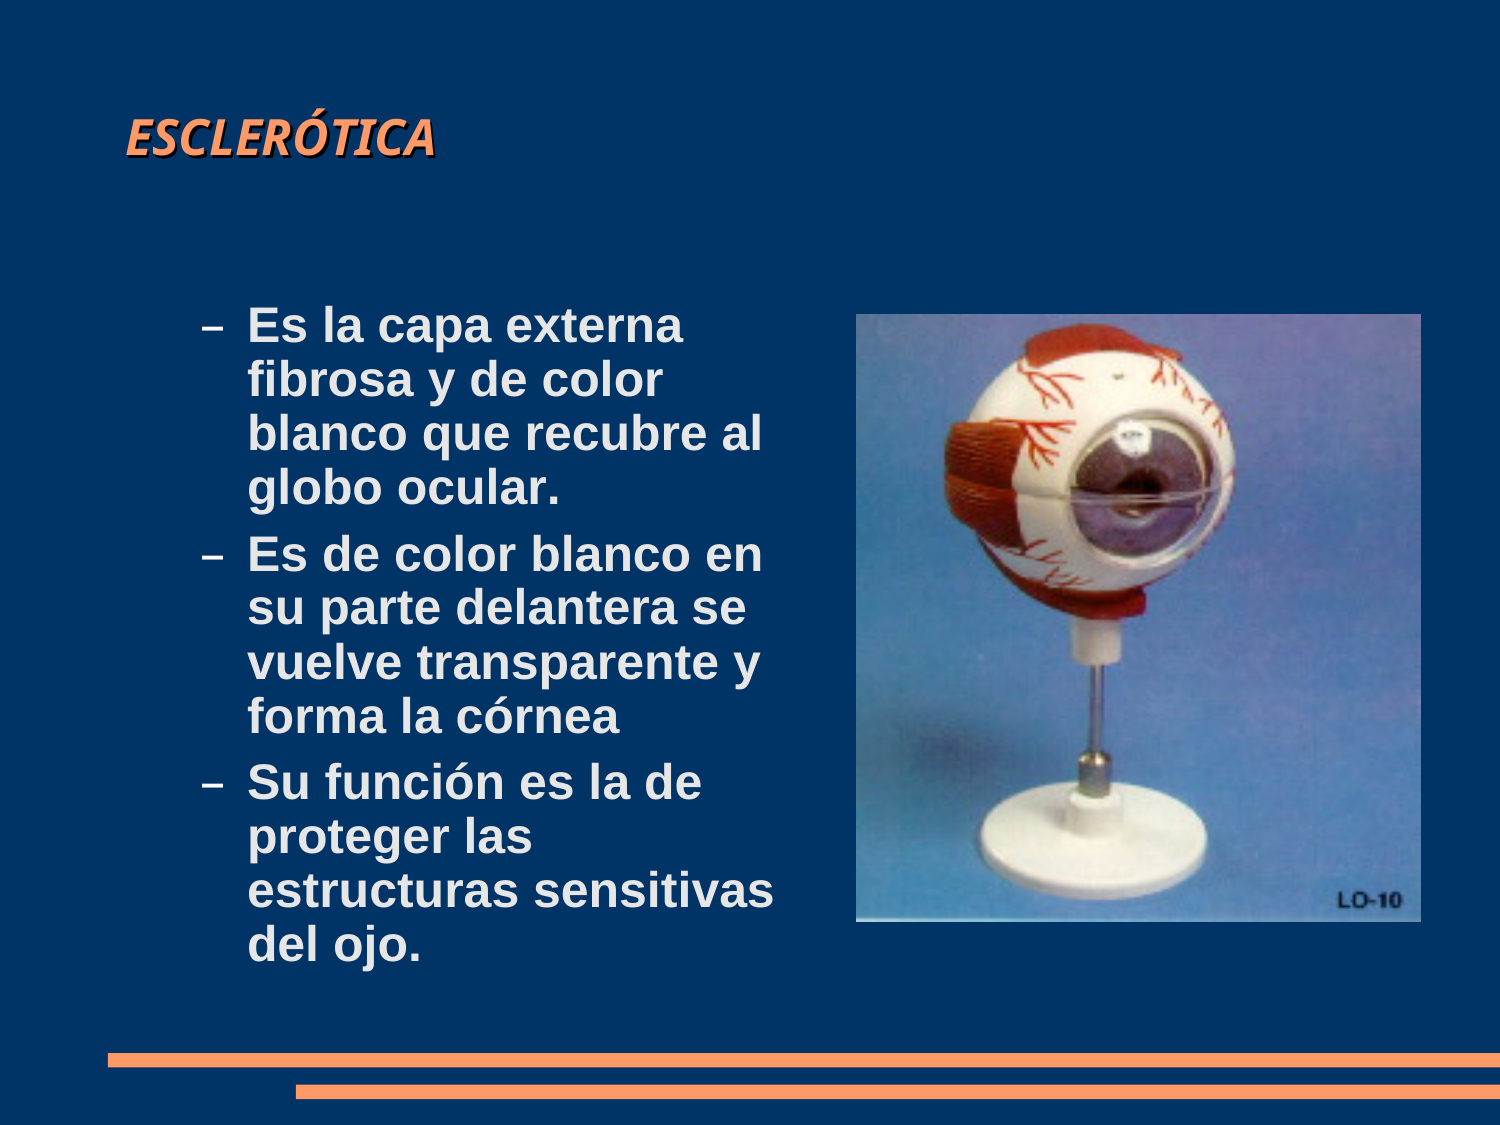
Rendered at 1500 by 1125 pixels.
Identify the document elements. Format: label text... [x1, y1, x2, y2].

title ESCLERÓTICA [110, 41, 1392, 230]
picture [856, 314, 1421, 922]
list Es la capa externa fibrosa y de color blanco que recubre al globo ocular. Es de color blanco en su parte delantera se vuelve transparente y forma la córnea Su función es la de proteger las estructuras sensitivas del ojo. [110, 292, 815, 1062]
